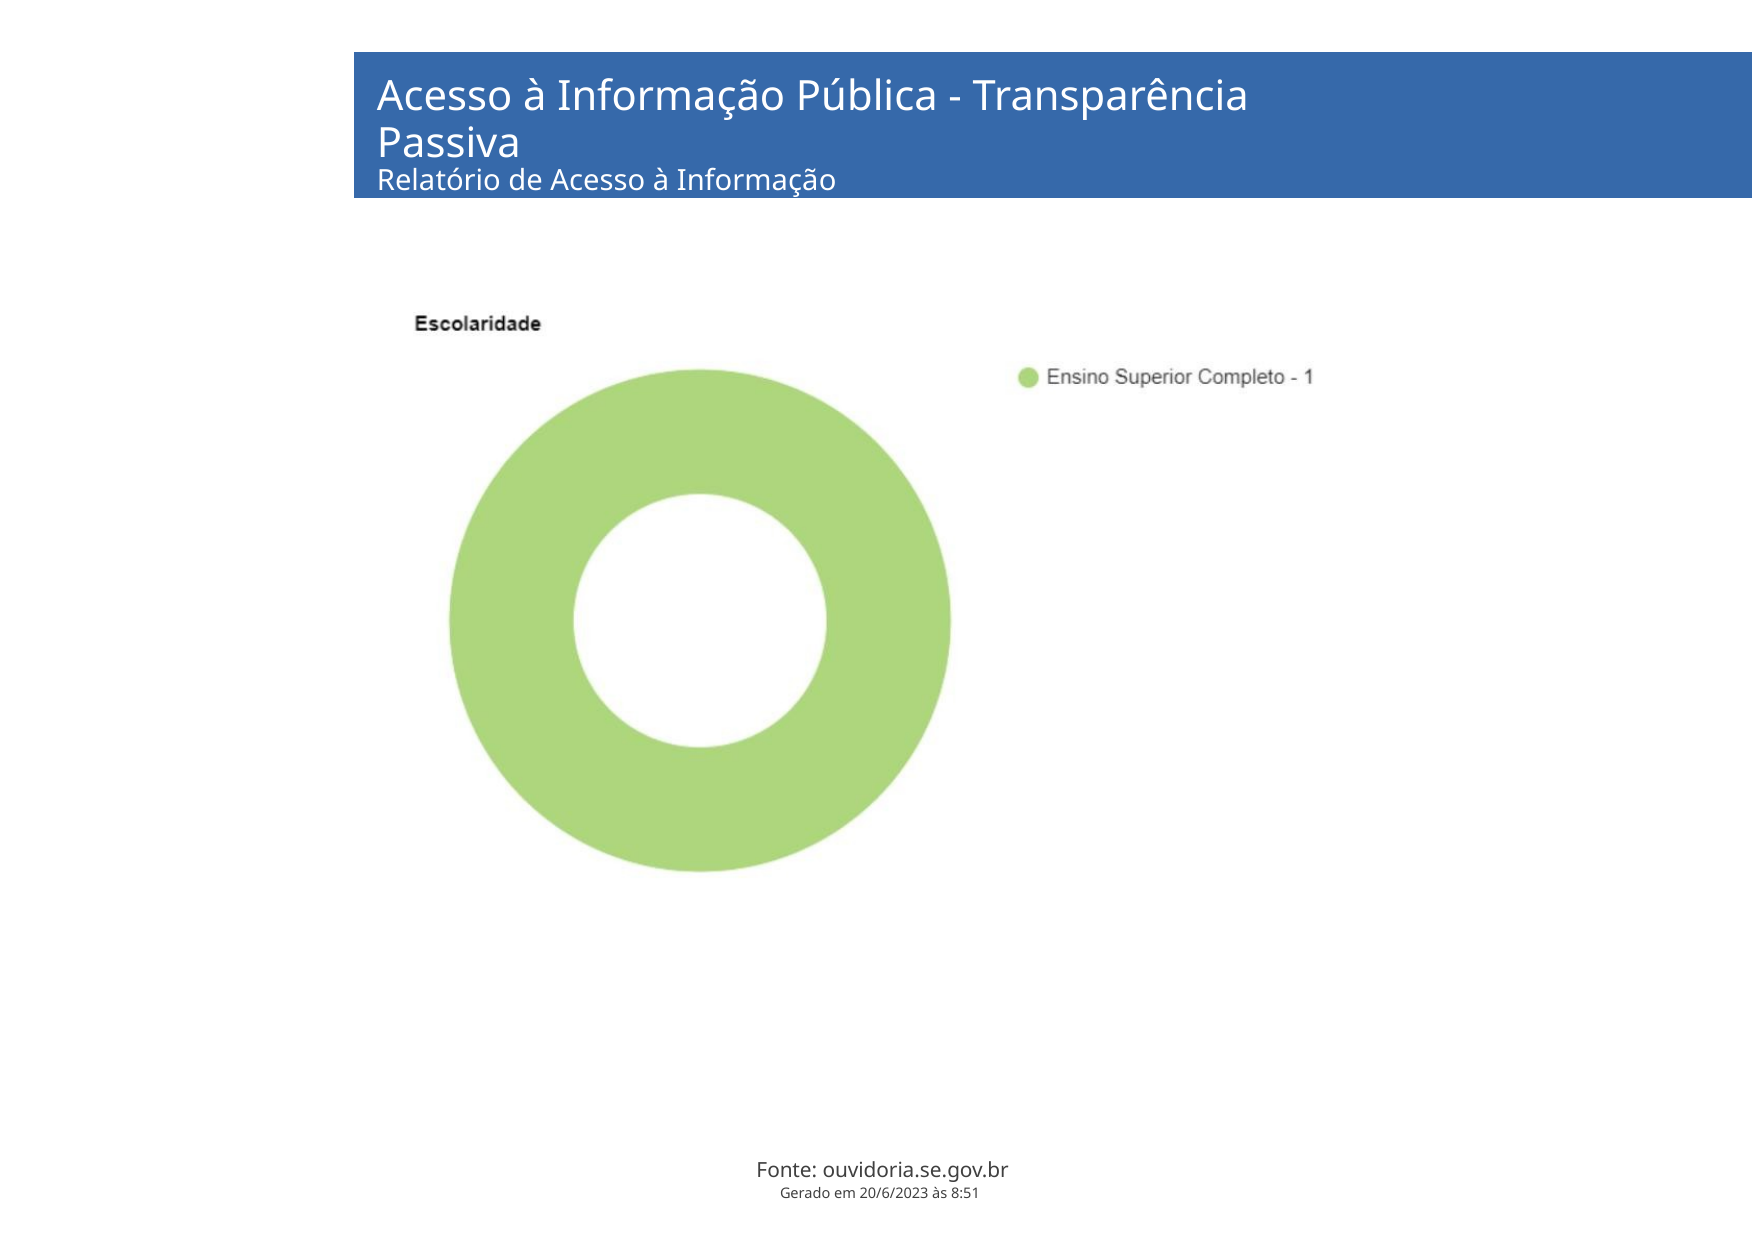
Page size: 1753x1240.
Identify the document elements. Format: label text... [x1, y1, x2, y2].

text_box Gerado em 20/6/2023 às 8:51 [780, 1184, 999, 1202]
text_box [354, 52, 1752, 198]
text_box Acesso à Informação Pública - Transparência Passiva Relatório de Acesso à Informação SETURMaio a Maio de 2023 [376, 72, 1403, 228]
text_box Fonte: ouvidoria.se.gov.br [756, 1158, 1023, 1182]
text_box [155, 211, 1599, 1028]
